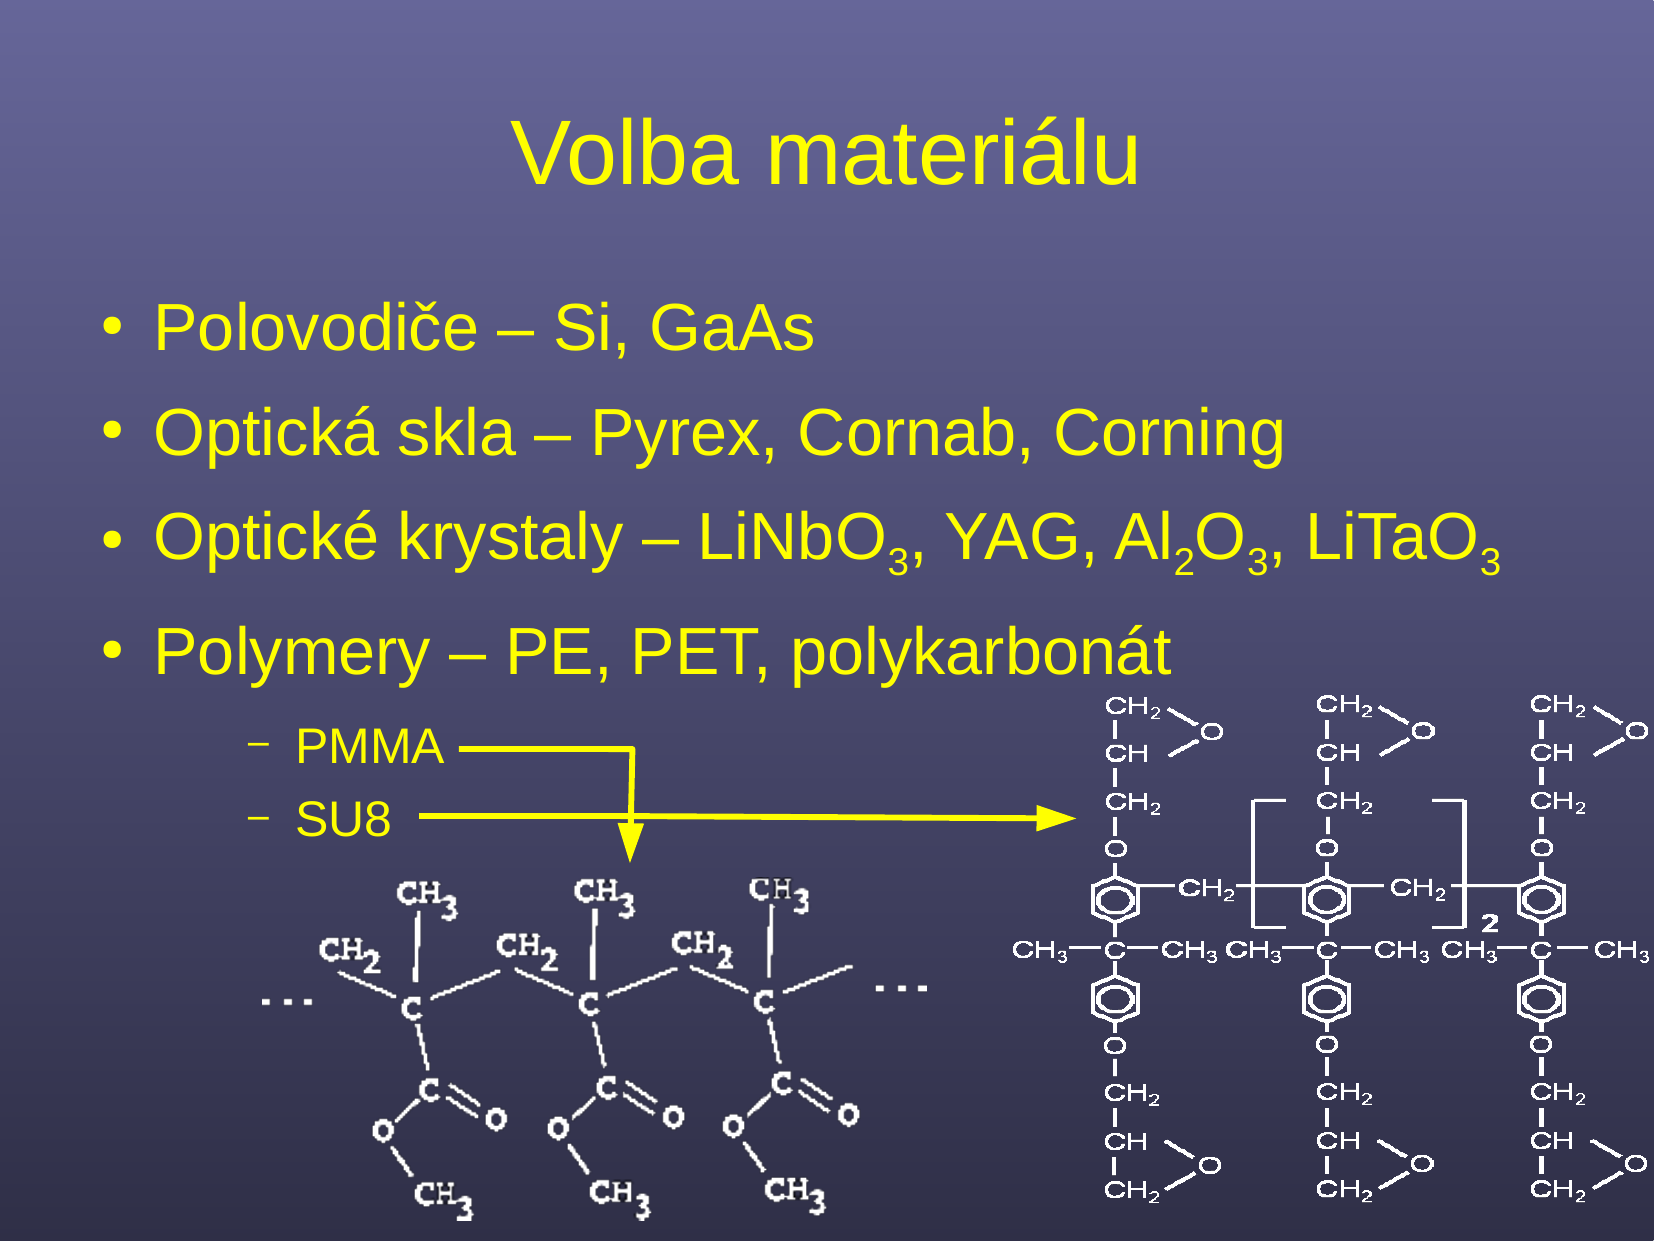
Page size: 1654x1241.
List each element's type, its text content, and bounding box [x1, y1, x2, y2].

picture [262, 877, 927, 1221]
list Polovodiče – Si, GaAs Optická skla – Pyrex, Cornab, Corning Optické krystaly – LiNbO3, YAG, Al2O3, LiTaO3 Polymery – PE, PET, polykarbonát PMMA SU8 [82, 290, 1571, 1094]
picture [1009, 686, 1654, 1211]
title Volba materiálu [82, 49, 1571, 257]
